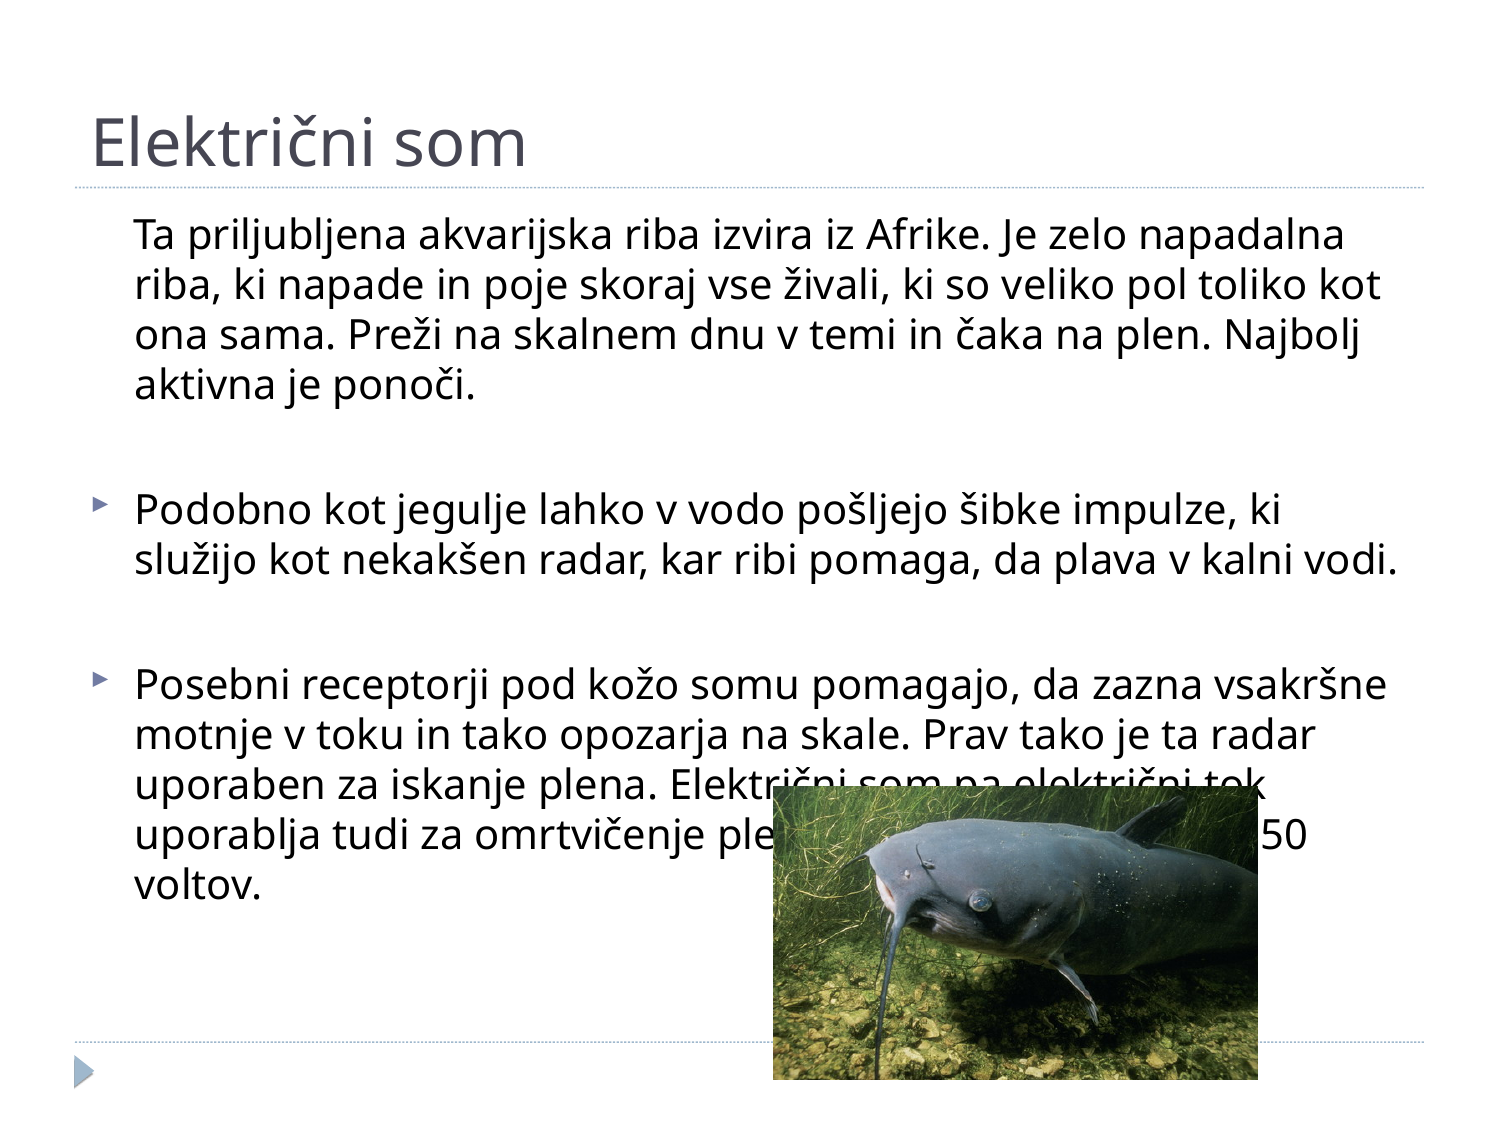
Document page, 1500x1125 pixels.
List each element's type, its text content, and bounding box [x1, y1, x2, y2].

picture [773, 786, 1258, 1080]
list Ta priljubljena akvarijska riba izvira iz Afrike. Je zelo napadalna riba, ki napade in poje skoraj vse živali, ki so veliko pol toliko kot ona sama. Preži na skalnem dnu v temi in čaka na plen. Najbolj aktivna je ponoči. Podobno kot jegulje lahko v vodo pošljejo šibke impulze, ki služijo kot nekakšen radar, kar ribi pomaga, da plava v kalni vodi. Posebni receptorji pod kožo somu pomagajo, da zazna vsakršne motnje v toku in tako opozarja na skale. Prav tako je ta radar uporaben za iskanje plena. Električni som pa električni tok uporablja tudi za omrtvičenje plena pri čemer sproži do 350 voltov. [75, 200, 1425, 1010]
title Električni som [75, 24, 1425, 188]
